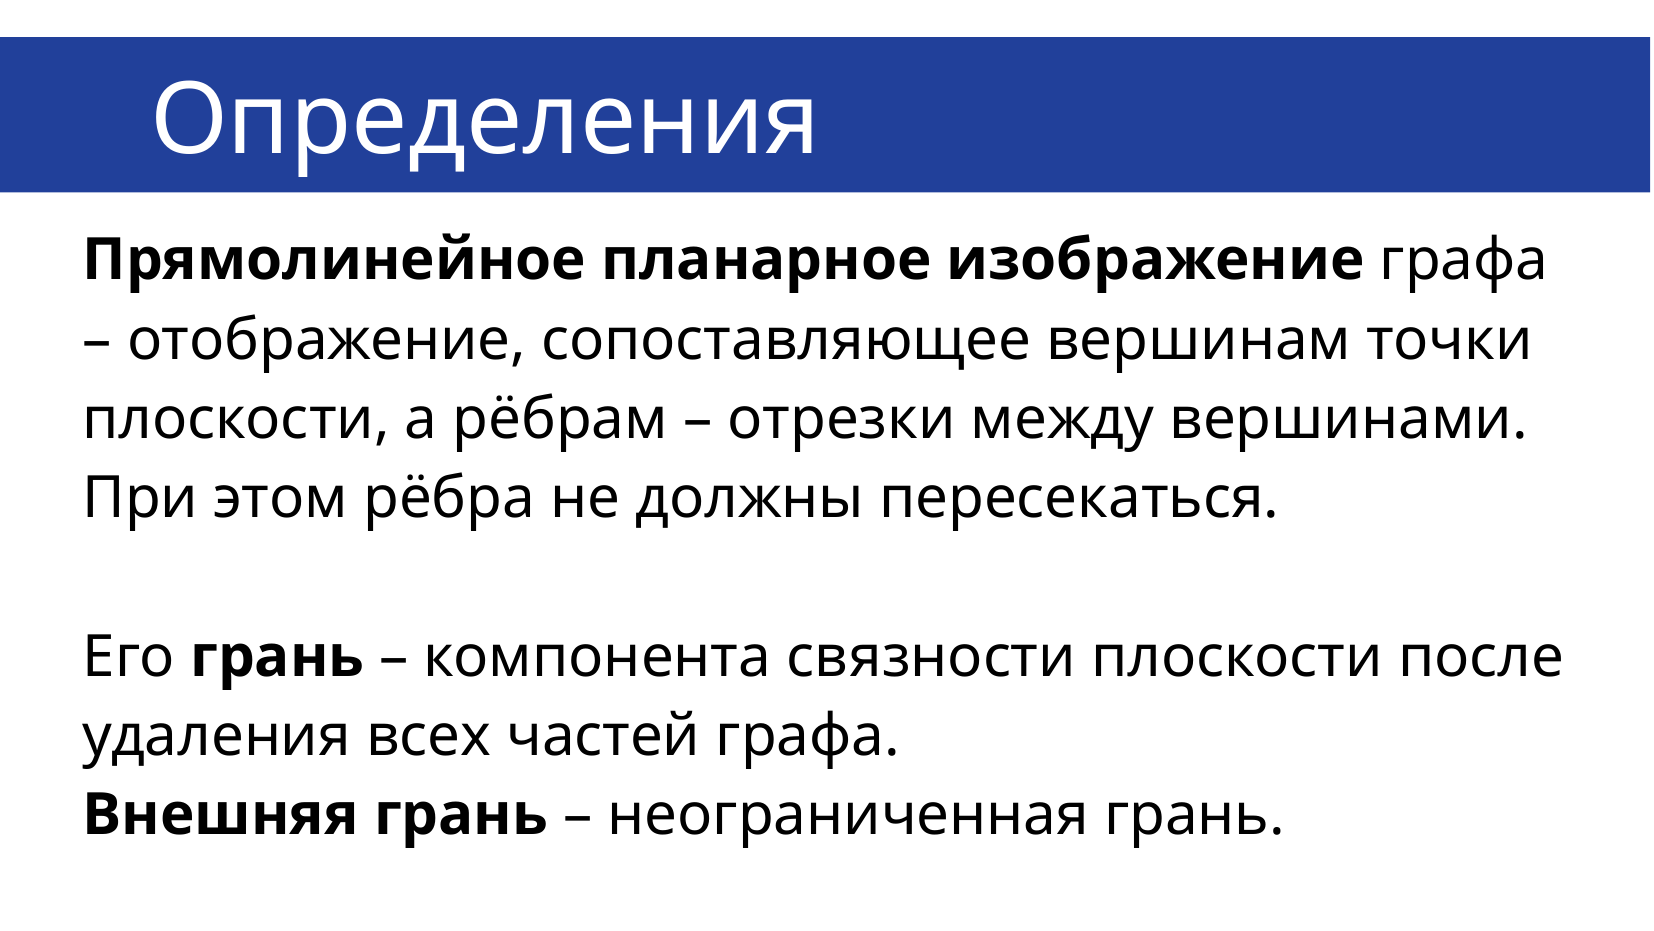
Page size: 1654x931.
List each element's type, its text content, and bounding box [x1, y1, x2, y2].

title Определения [0, 37, 1651, 193]
subtitle Прямолинейное планарное изображение графа – отображение, сопоставляющее вершинам точки плоскости, а рёбрам – отрезки между вершинами. При этом рёбра не должны пересекаться. Его грань – компонента связности плоскости после удаления всех частей графа. Внешняя грань – неограниченная грань. [82, 217, 1576, 852]
